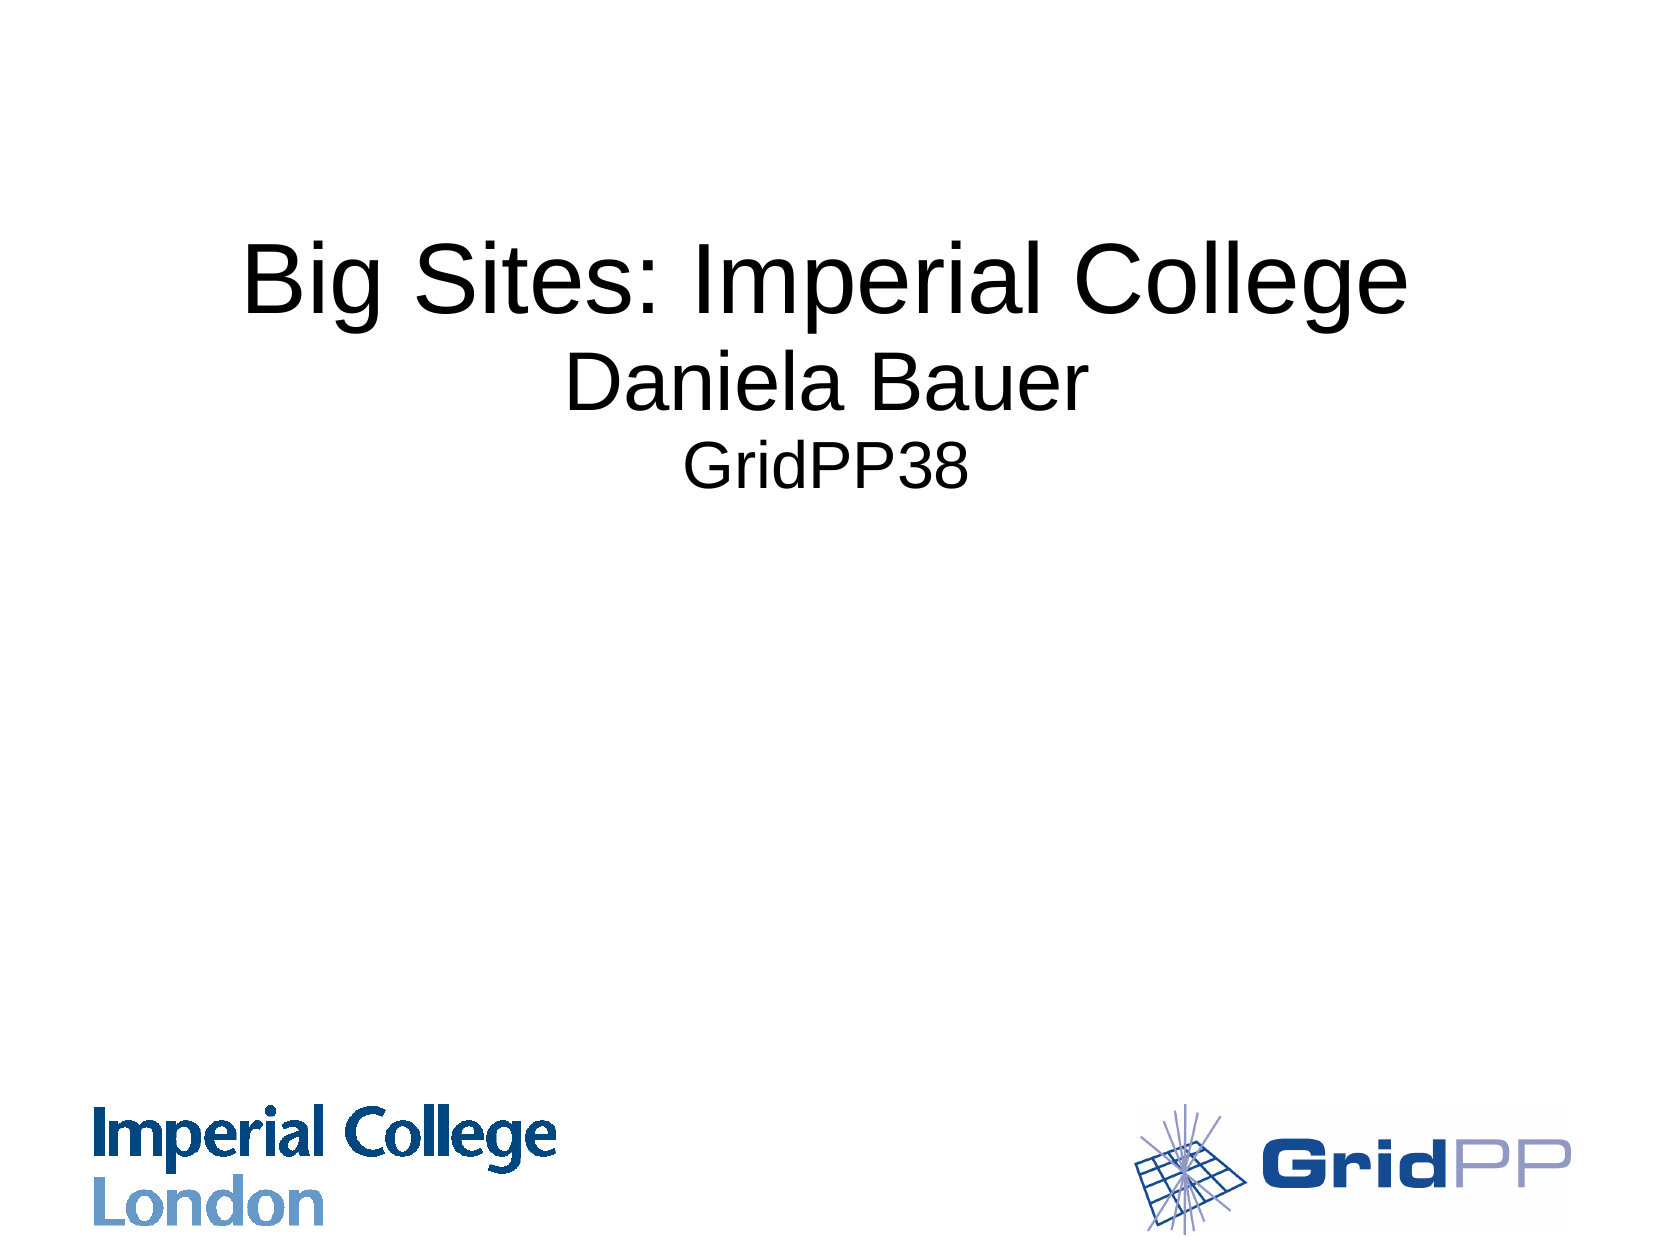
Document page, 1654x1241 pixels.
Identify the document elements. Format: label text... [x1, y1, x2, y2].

subtitle Big Sites: Imperial College Daniela Bauer GridPP38 [82, 49, 1571, 752]
picture [94, 1104, 556, 1226]
picture [1134, 1104, 1571, 1235]
